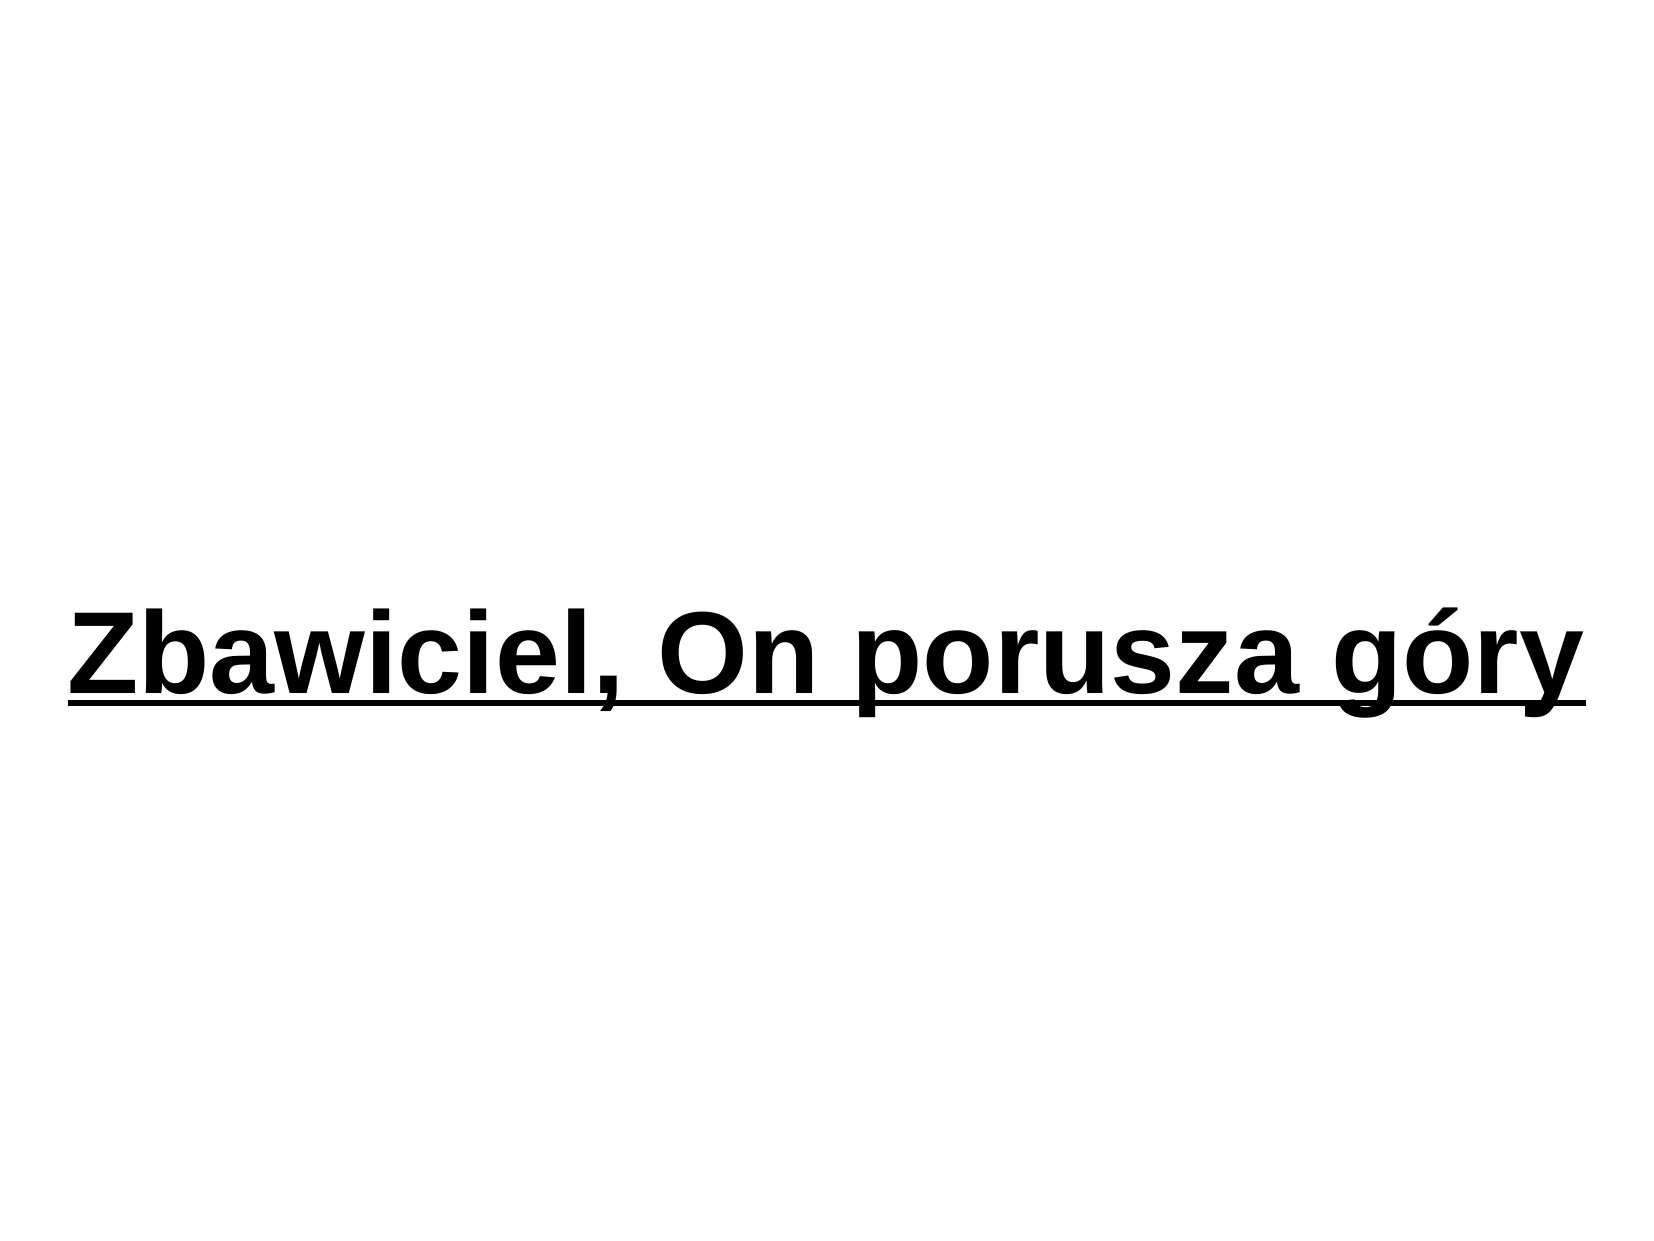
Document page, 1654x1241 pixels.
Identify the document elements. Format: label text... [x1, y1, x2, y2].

subtitle Zbawiciel, On porusza góry [0, 0, 1654, 1241]
